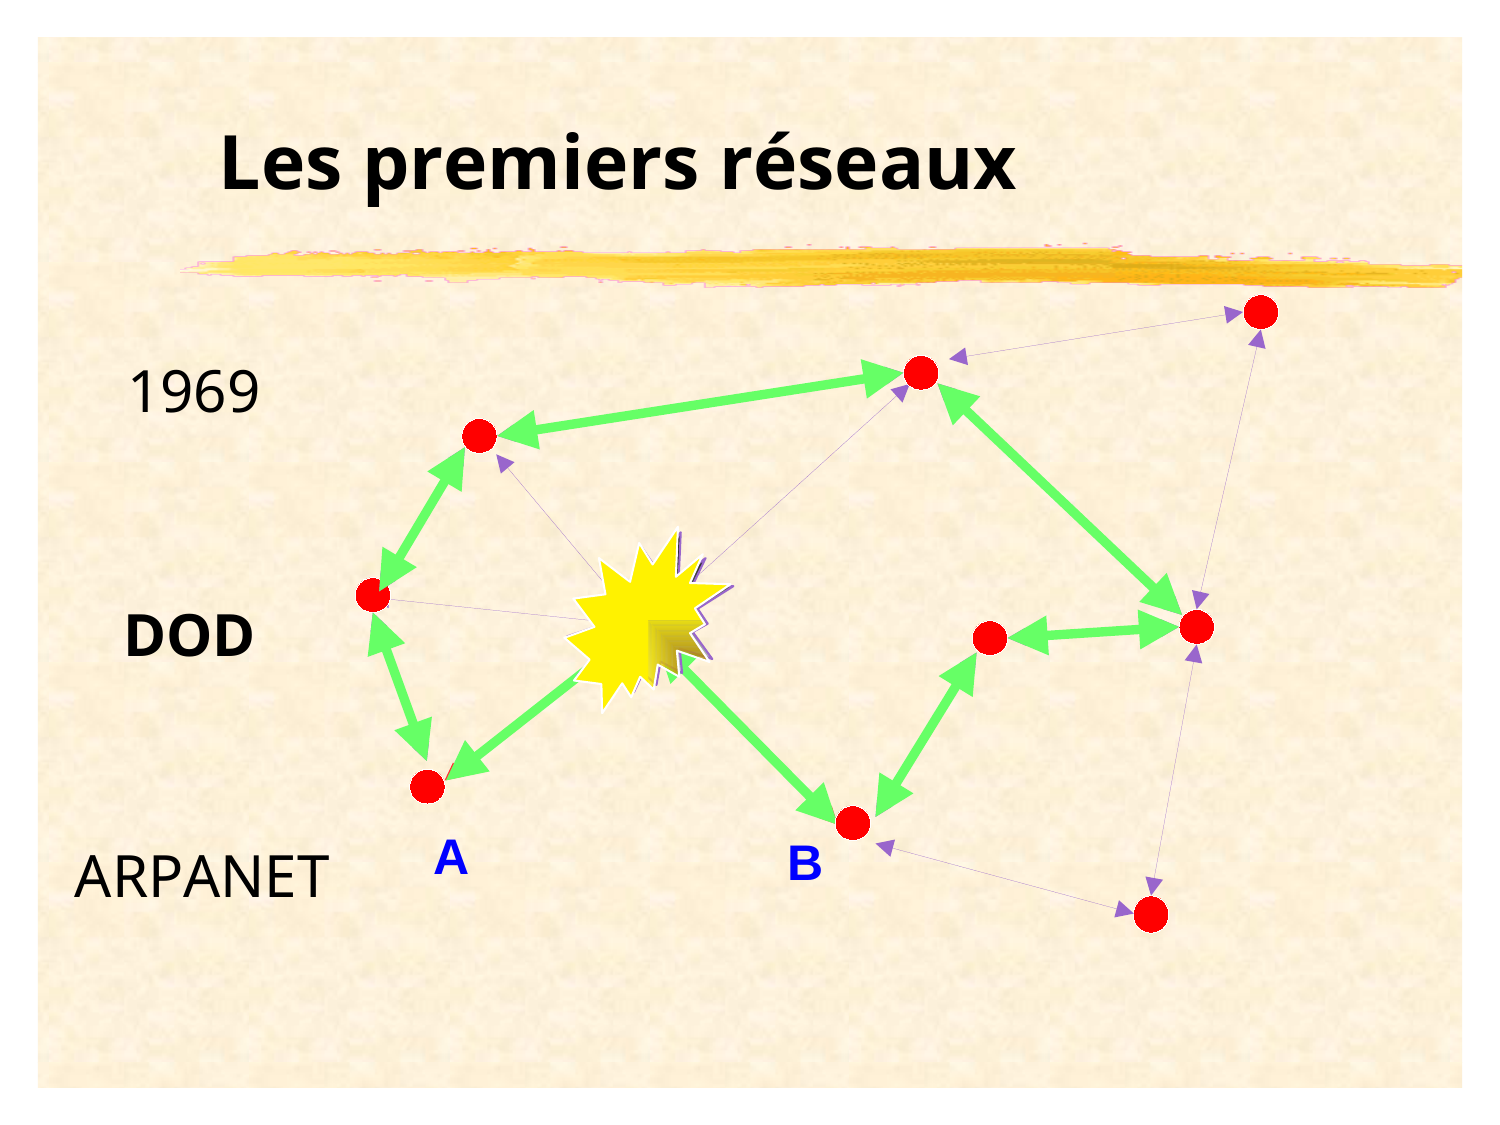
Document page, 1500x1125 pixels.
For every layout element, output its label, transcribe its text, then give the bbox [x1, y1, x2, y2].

text_box [355, 577, 391, 613]
picture [37, 37, 1463, 1088]
text_box DOD [97, 586, 323, 673]
text_box [409, 769, 446, 805]
title Les premiers réseaux [203, 72, 1427, 248]
text_box [564, 526, 734, 714]
text_box [835, 805, 871, 841]
text_box B [775, 835, 836, 900]
text_box 1969 [100, 342, 294, 429]
text_box [1133, 895, 1169, 934]
text_box [461, 418, 498, 454]
text_box ARPANET [48, 827, 369, 914]
text_box [1179, 609, 1215, 645]
text_box [972, 620, 1008, 656]
text_box [903, 355, 939, 391]
text_box A [421, 829, 481, 895]
text_box [1243, 294, 1279, 330]
